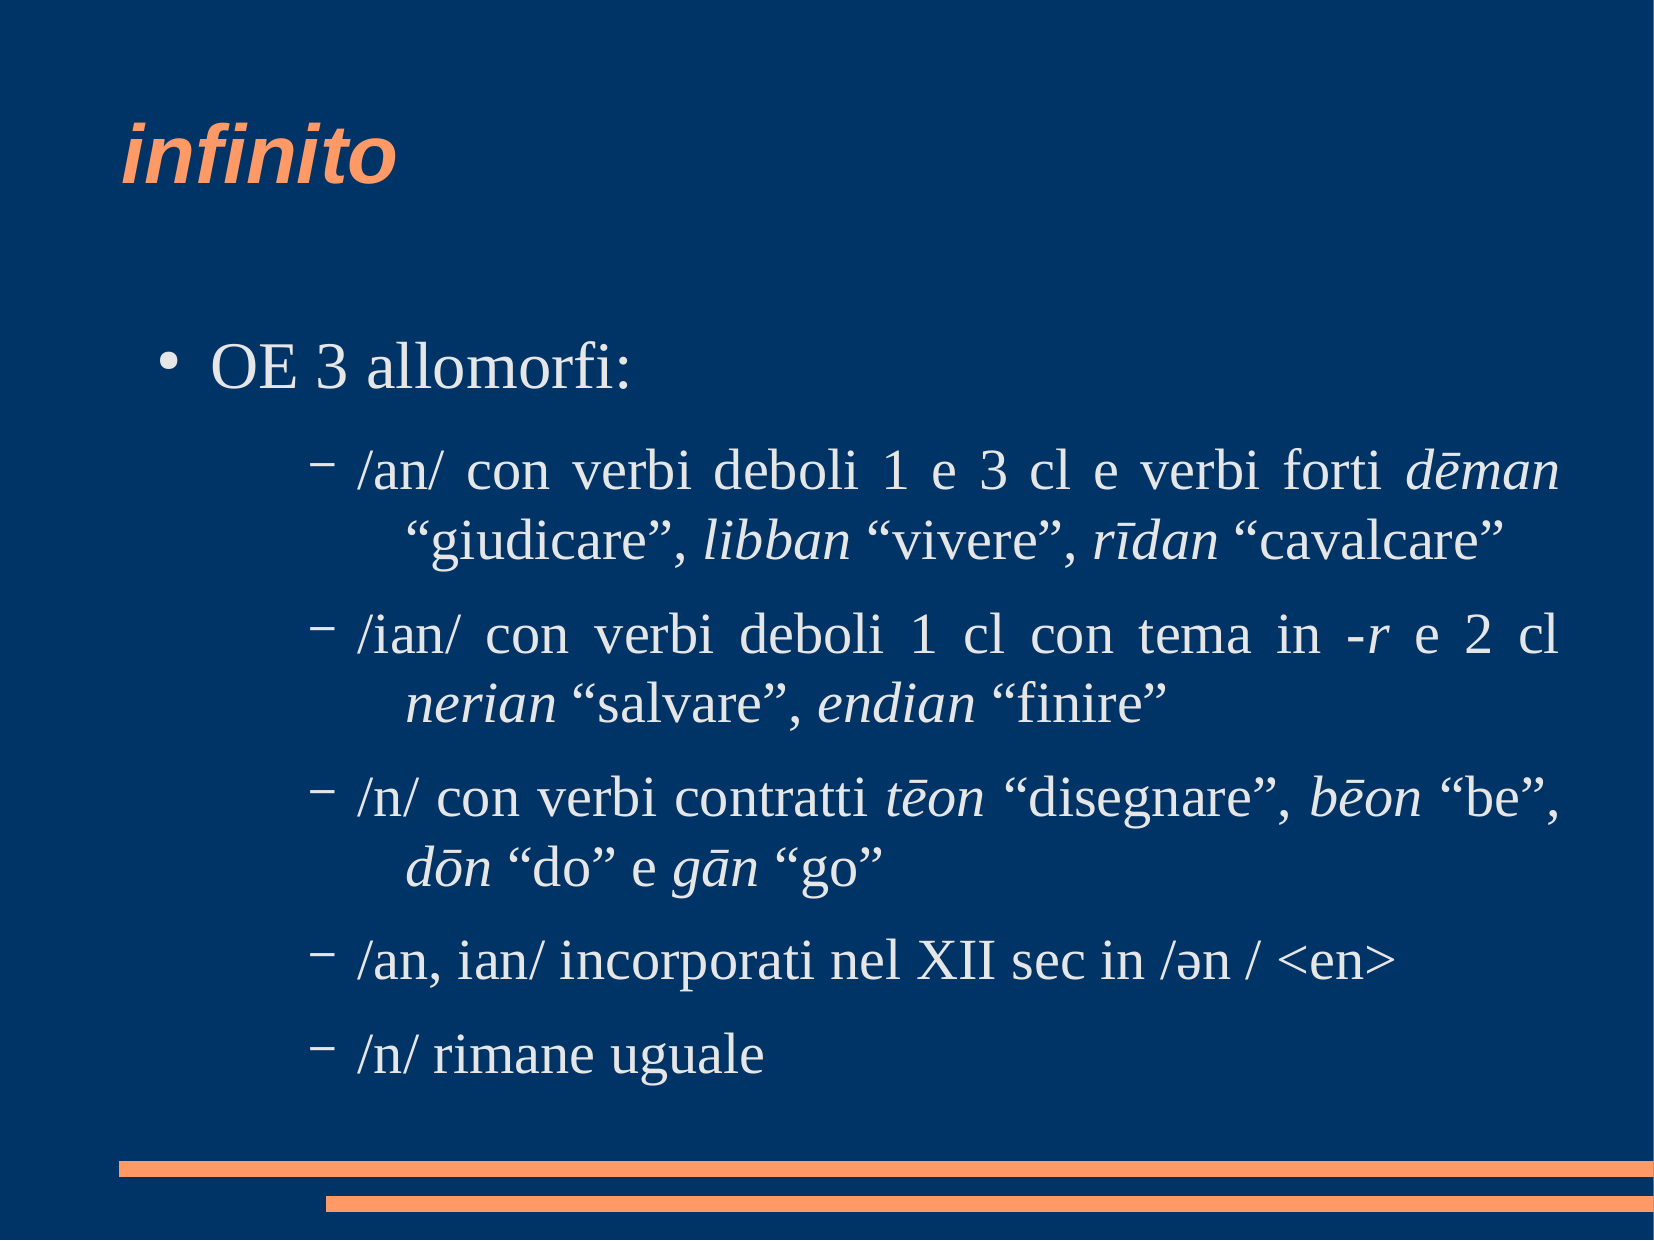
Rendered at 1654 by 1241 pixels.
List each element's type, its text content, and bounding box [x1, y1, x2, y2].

list OE 3 allomorfi: /an/ con verbi deboli 1 e 3 cl e verbi forti dēman “giudicare”, libban “vivere”, rīdan “cavalcare” /ian/ con verbi deboli 1 cl con tema in -r e 2 cl nerian “salvare”, endian “finire” /n/ con verbi contratti tēon “disegnare”, bēon “be”, dōn “do” e gān “go” /an, ian/ incorporati nel XII sec in /ən / <en> /n/ rimane uguale [121, 322, 1561, 1126]
title infinito [121, 53, 1534, 246]
